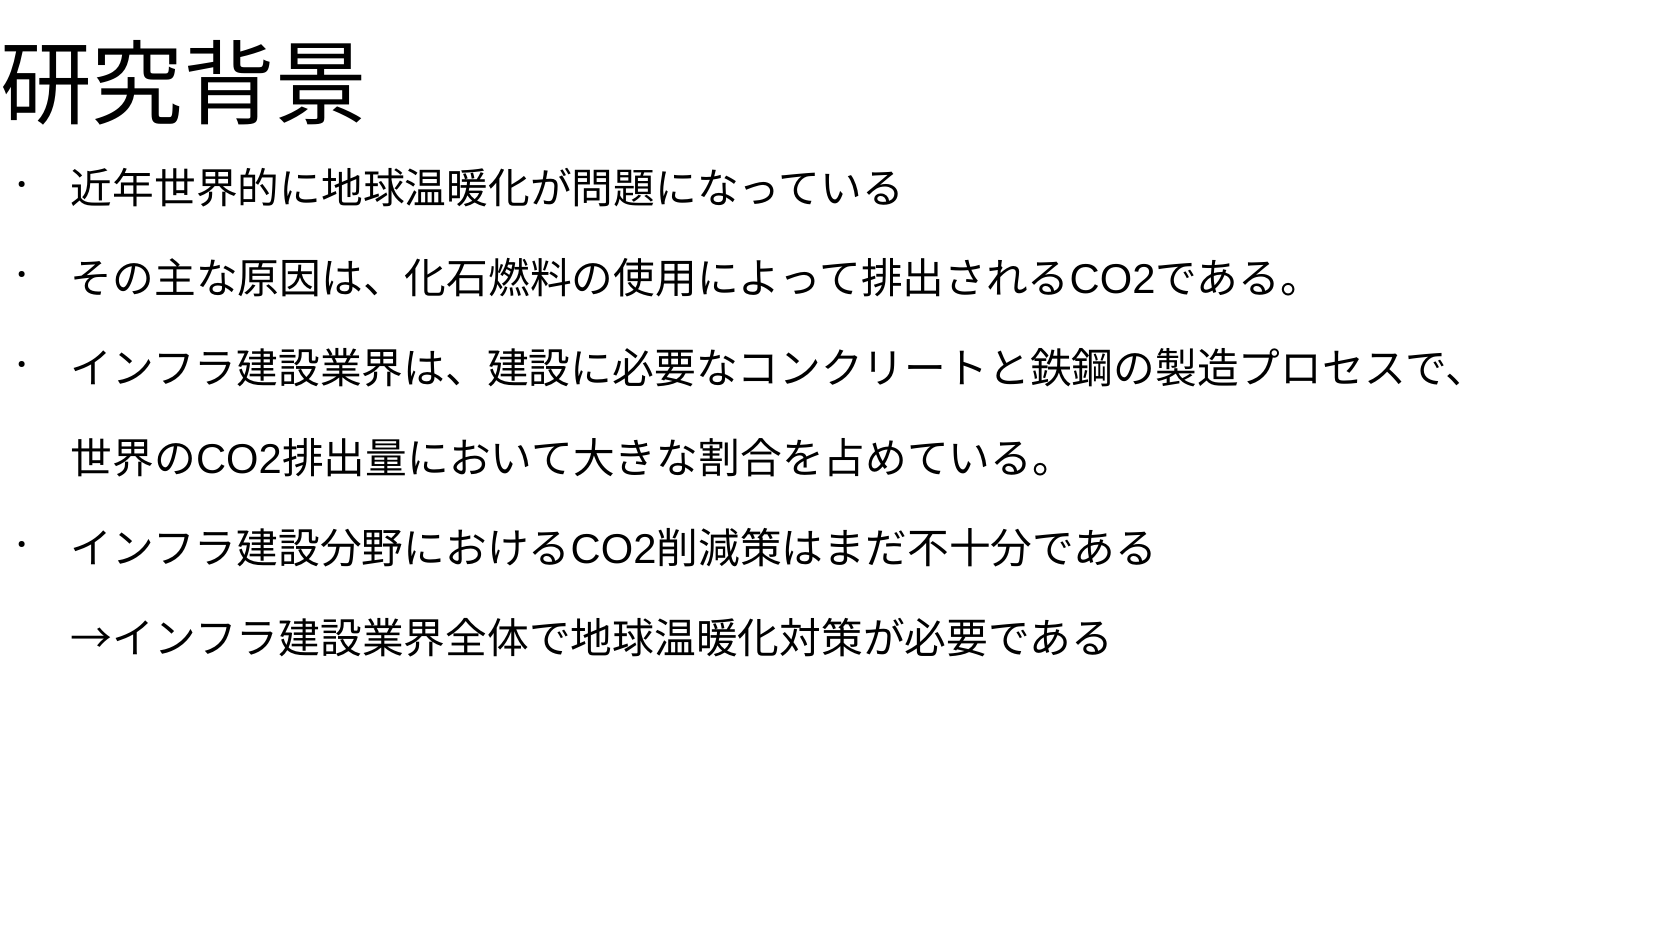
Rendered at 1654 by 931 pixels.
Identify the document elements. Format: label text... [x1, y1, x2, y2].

list 近年世界的に地球温暖化が問題になっている その主な原因は、化石燃料の使用によって排出されるCO2である。 インフラ建設業界は、建設に必要なコンクリートと鉄鋼の製造プロセスで、 世界のCO2排出量において大きな割合を占めている。 インフラ建設分野におけるCO2削減策はまだ不十分である →インフラ建設業界全体で地球温暖化対策が必要である [0, 155, 1654, 931]
title 研究背景 [0, 0, 1489, 155]
